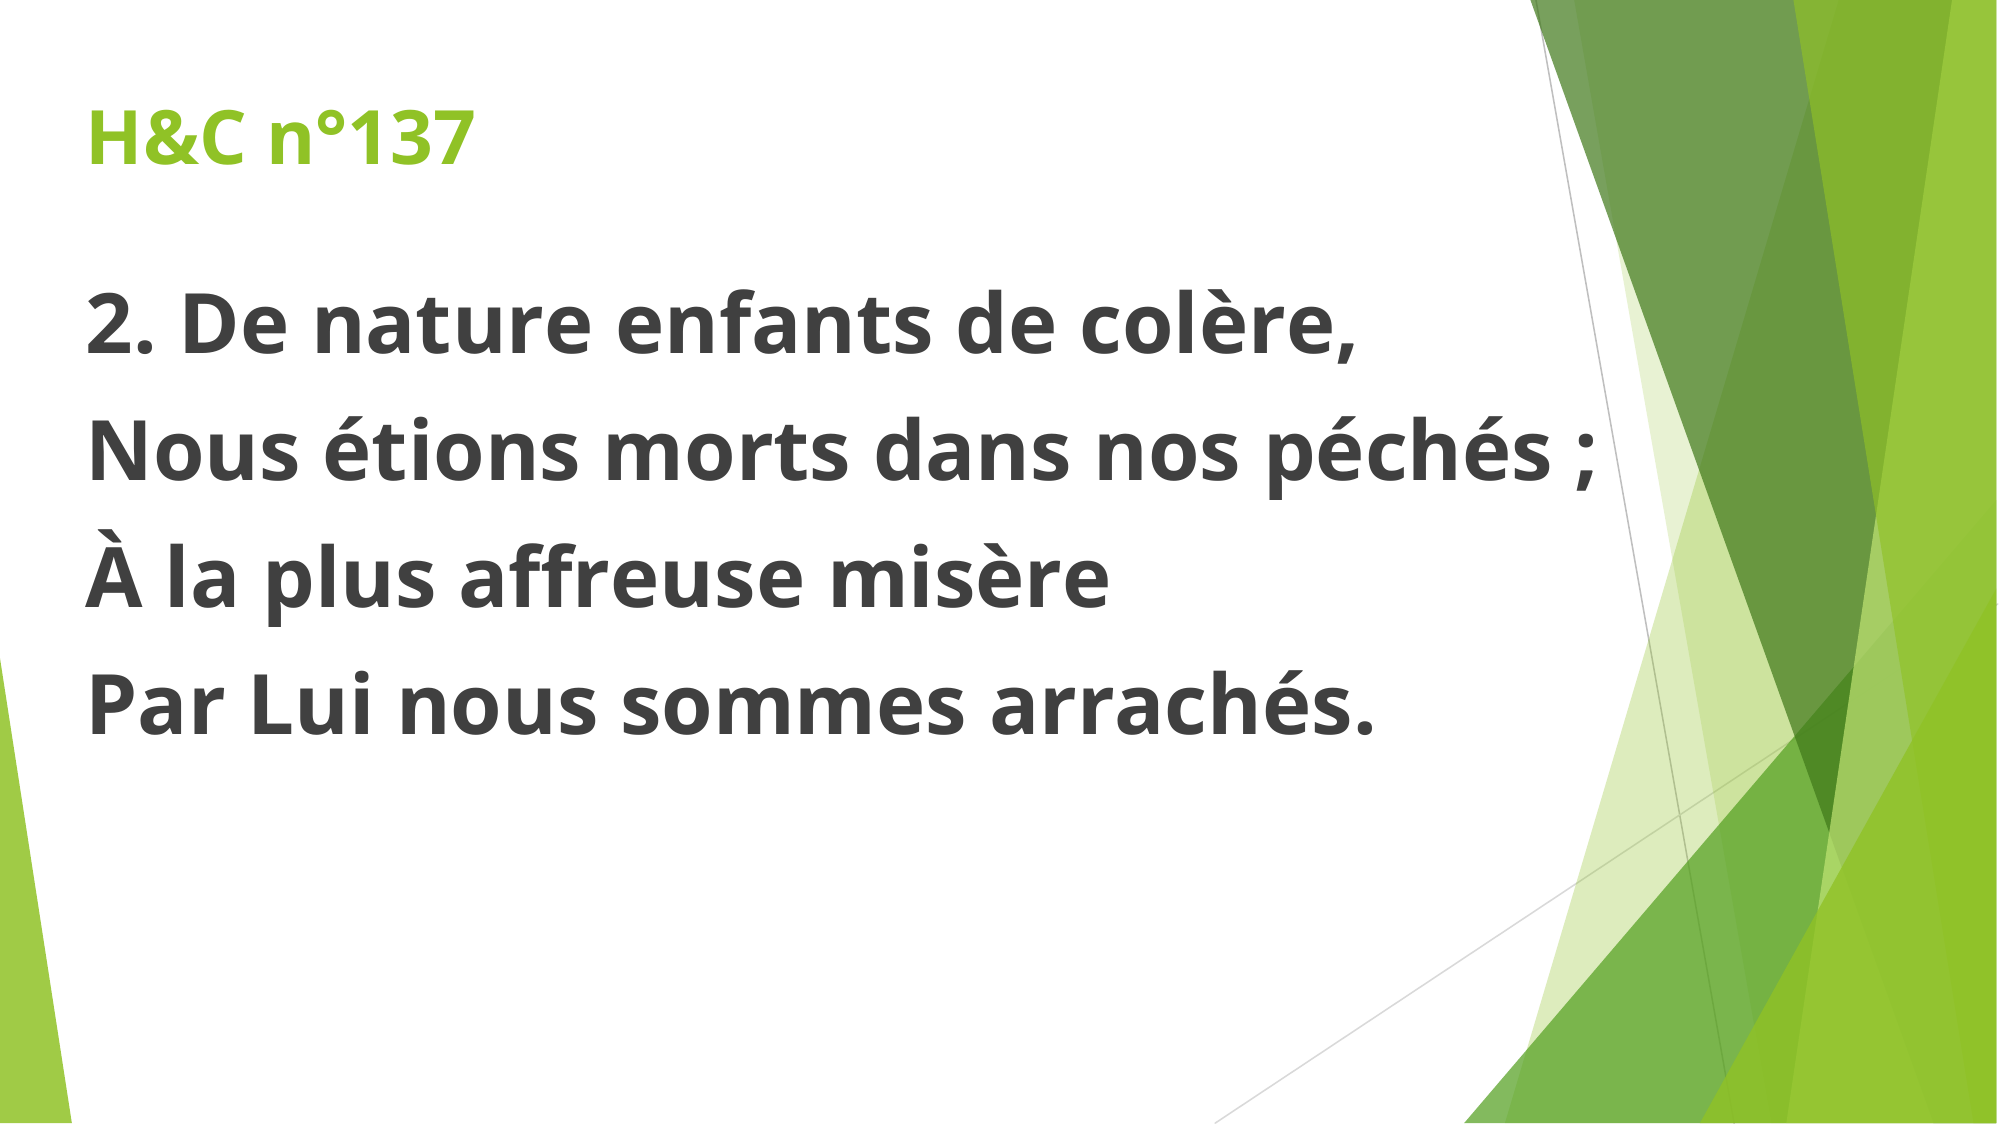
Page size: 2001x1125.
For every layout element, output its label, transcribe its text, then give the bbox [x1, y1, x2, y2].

text_box 2. De nature enfants de colère, Nous étions morts dans nos péchés ; À la plus affreuse misère Par Lui nous sommes arrachés. [70, 247, 2001, 1075]
text_box H&C n°137 [70, 82, 863, 189]
